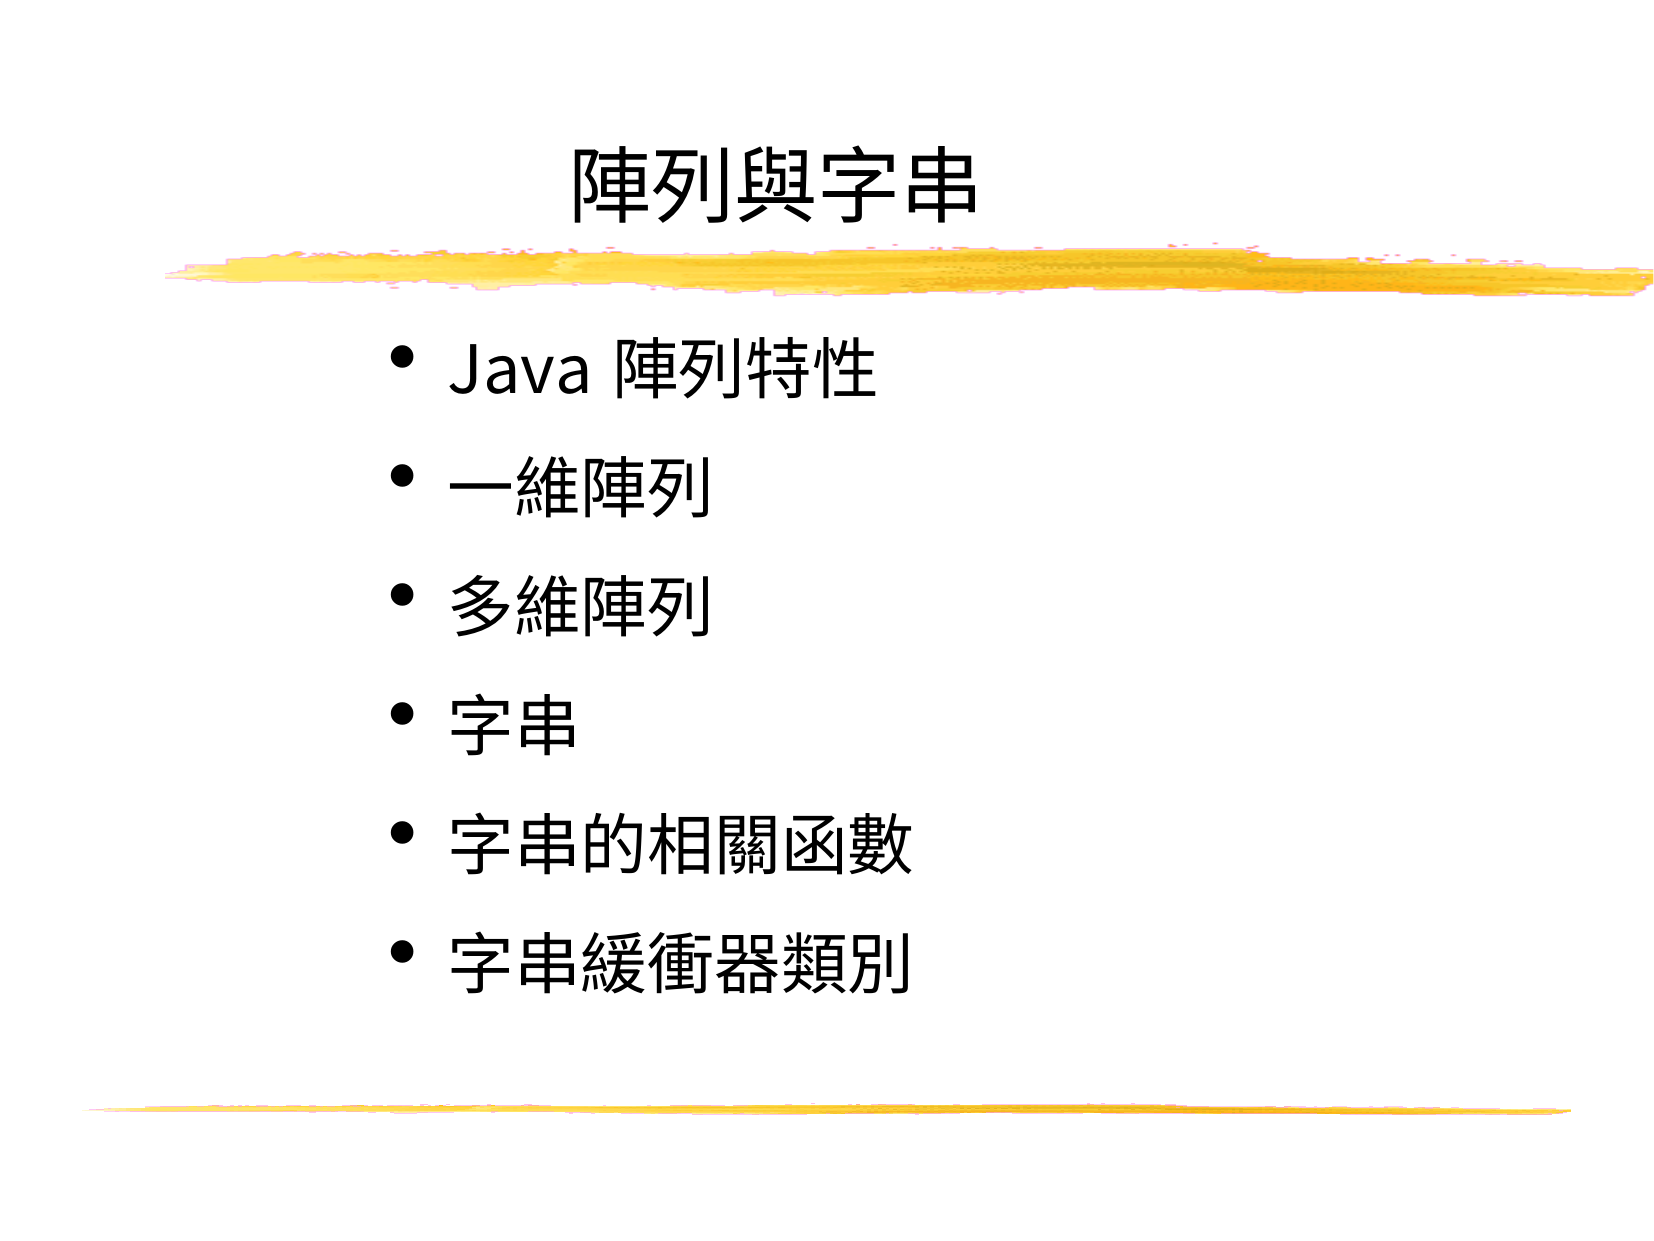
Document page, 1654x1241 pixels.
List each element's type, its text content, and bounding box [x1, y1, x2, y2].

picture [165, 237, 1654, 308]
picture [82, 1102, 1571, 1117]
list Java陣列特性 一維陣列 多維陣列 字串 字串的相關函數 字串緩衝器類別 [376, 300, 1275, 1116]
title 陣列與字串 [73, 24, 1479, 249]
